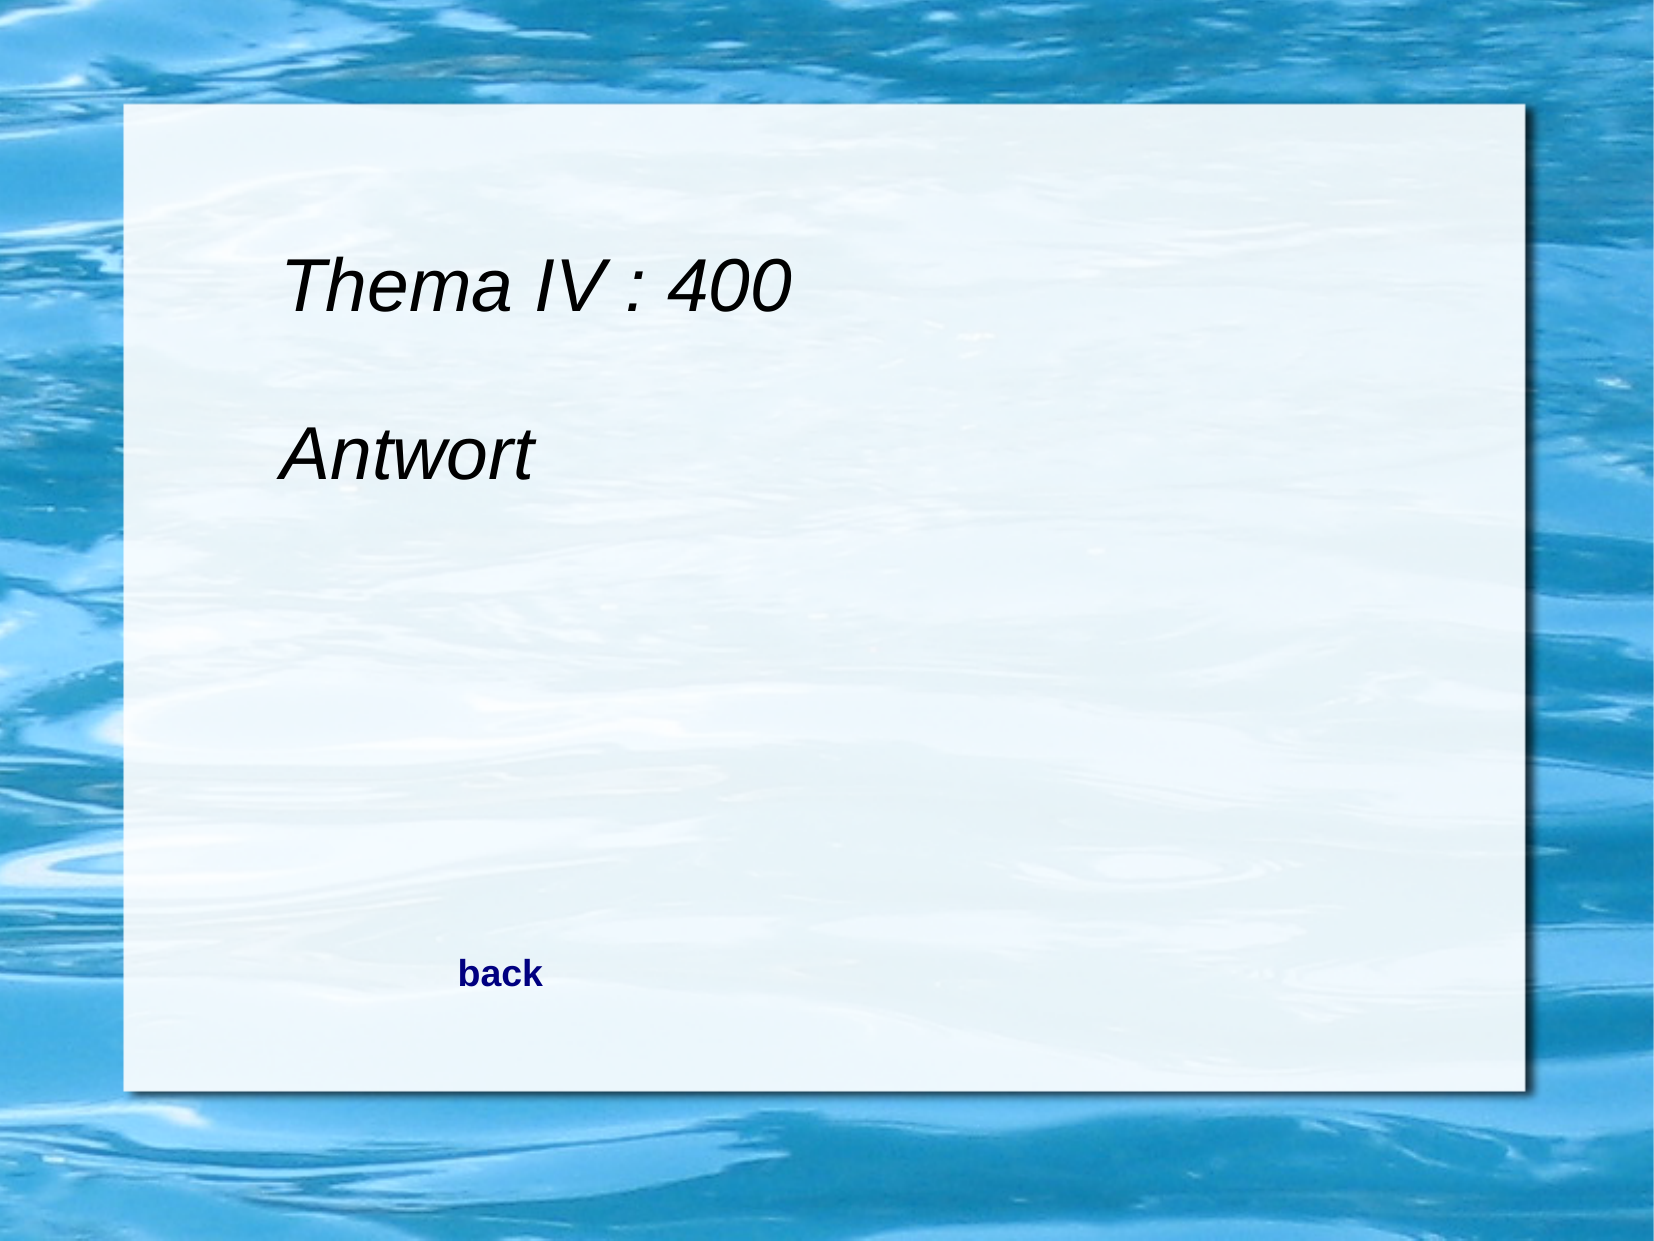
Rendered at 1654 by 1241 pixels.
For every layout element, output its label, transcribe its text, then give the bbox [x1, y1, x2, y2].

picture [0, 0, 1654, 1241]
text_box Thema IV : 400 Antwort [265, 236, 1418, 503]
text_box back [442, 944, 621, 1003]
